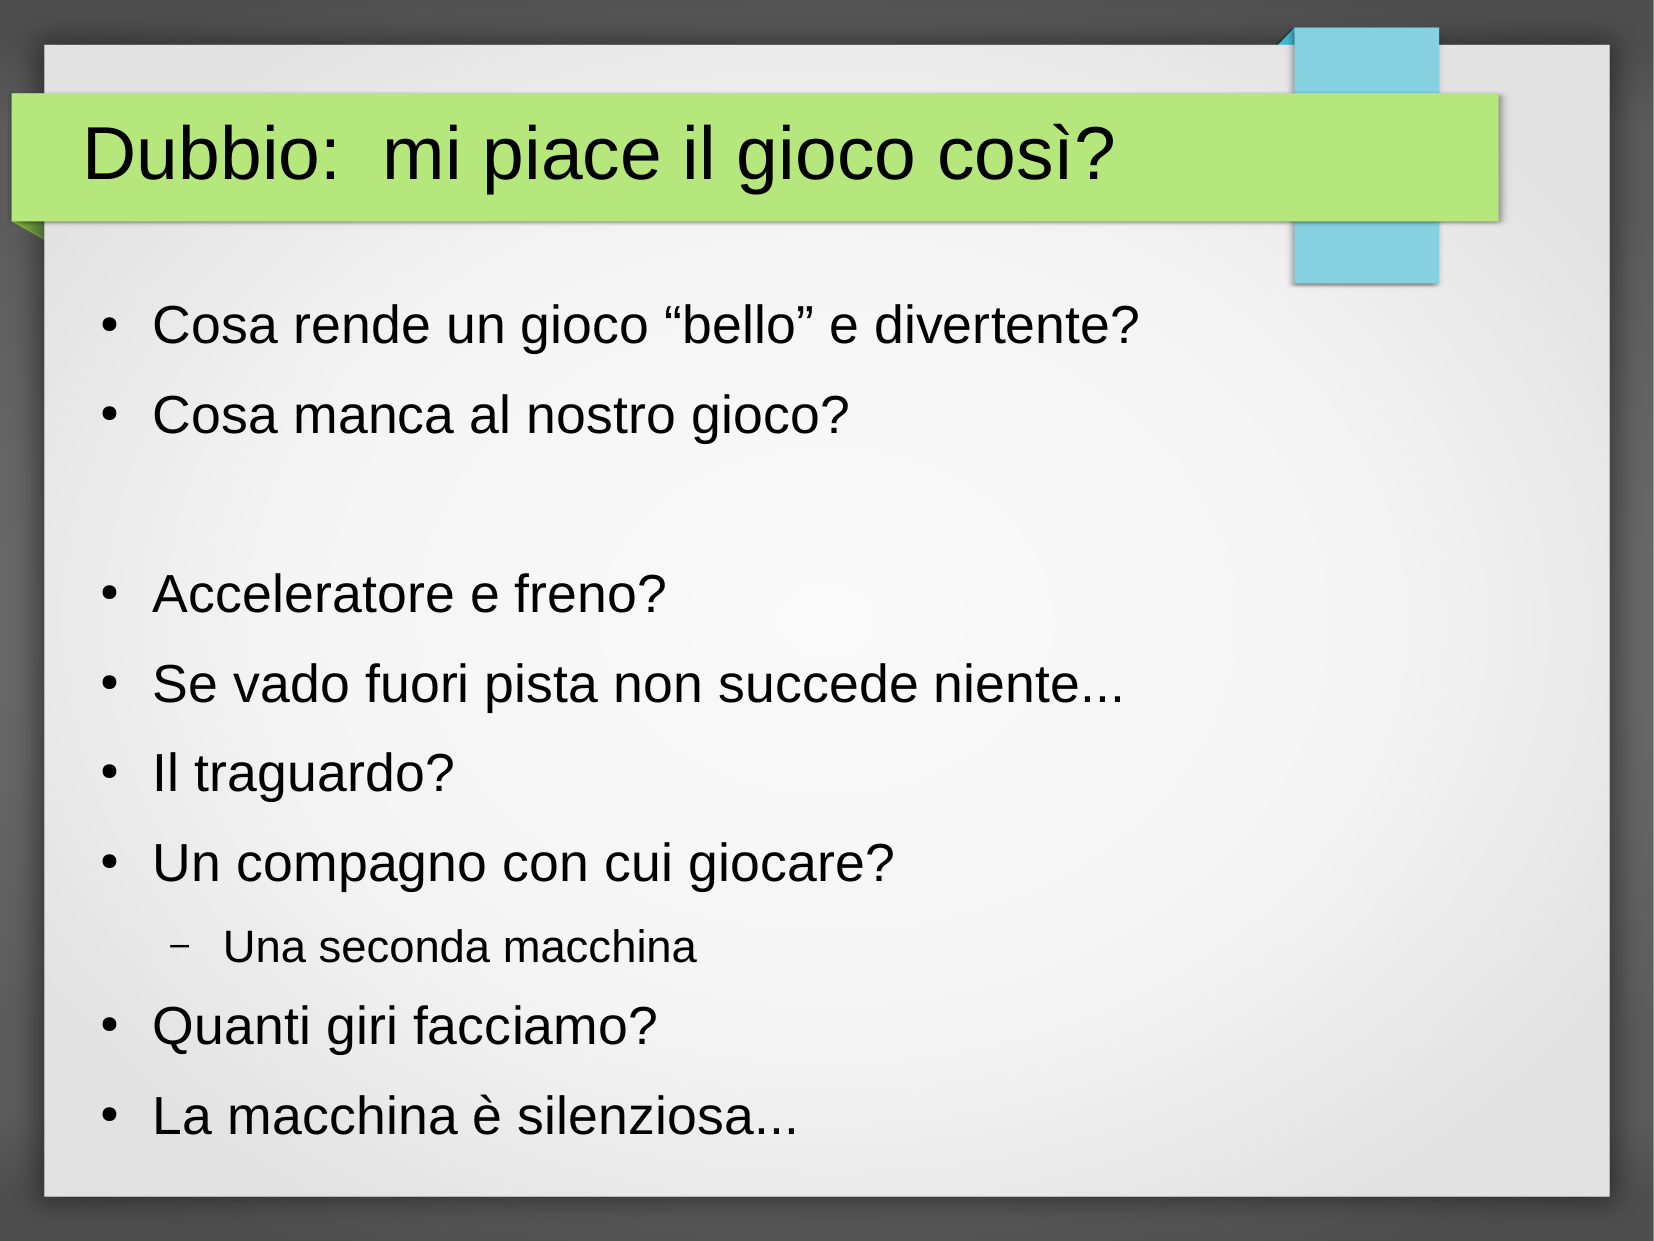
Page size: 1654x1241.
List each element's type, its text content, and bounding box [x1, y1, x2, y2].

list Cosa rende un gioco “bello” e divertente? Cosa manca al nostro gioco? Acceleratore e freno? Se vado fuori pista non succede niente... Il traguardo? Un compagno con cui giocare? Una seconda macchina Quanti giri facciamo? La macchina è silenziosa... [82, 295, 1571, 1146]
title Dubbio: mi piace il gioco così? [82, 94, 1264, 213]
picture [0, 0, 1654, 1241]
